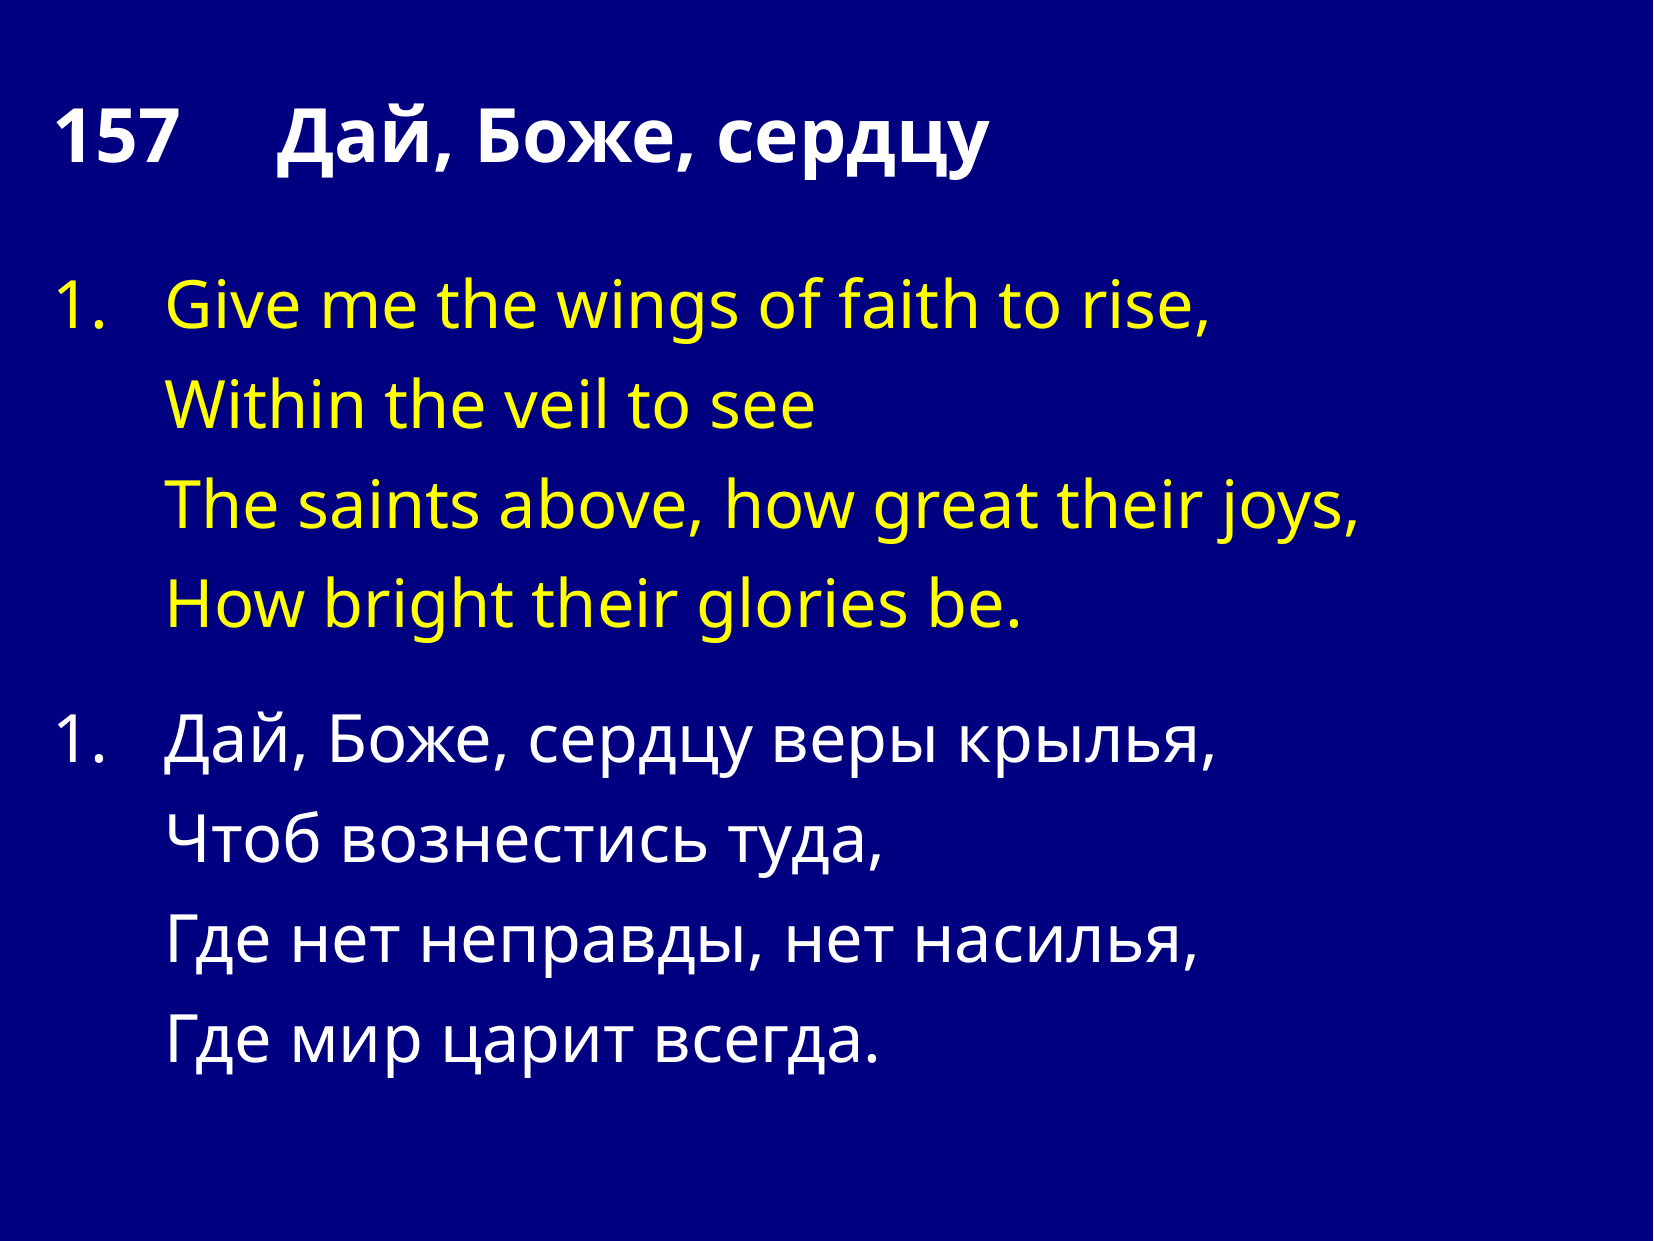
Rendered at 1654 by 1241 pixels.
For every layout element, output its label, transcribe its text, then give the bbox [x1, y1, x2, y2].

text_box 1. Give me the wings of faith to rise, Within the veil to see The saints above, how great their joys, How bright their glories be. [37, 188, 1576, 638]
text_box 157 Дай, Боже, сердцу [37, 75, 1576, 188]
text_box 1. Дай, Боже, сердцу веры крылья, Чтоб вознестись туда, Где нет неправды, нет насилья, Где мир царит всегда. [37, 675, 1576, 1163]
